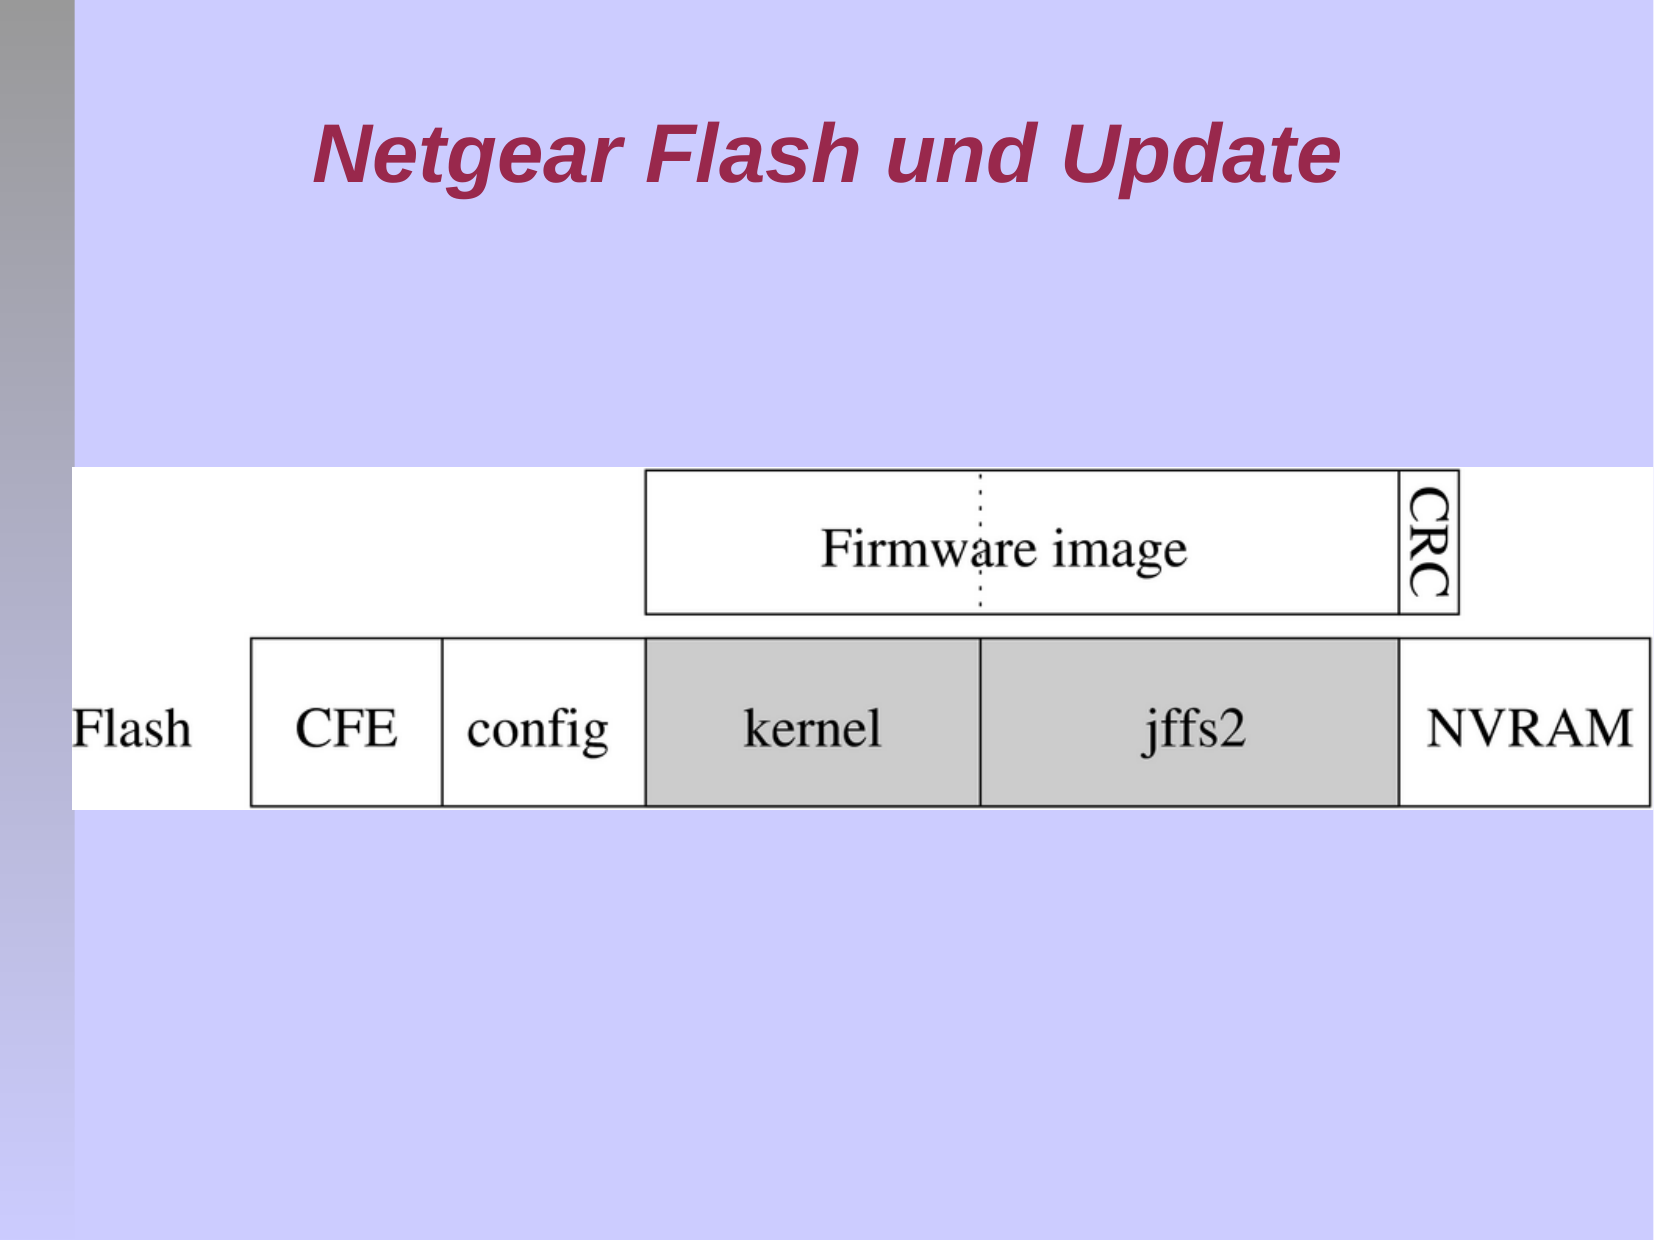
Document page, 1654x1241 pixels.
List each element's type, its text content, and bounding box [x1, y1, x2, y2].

picture [72, 467, 1654, 810]
title Netgear Flash und Update [121, 49, 1534, 257]
